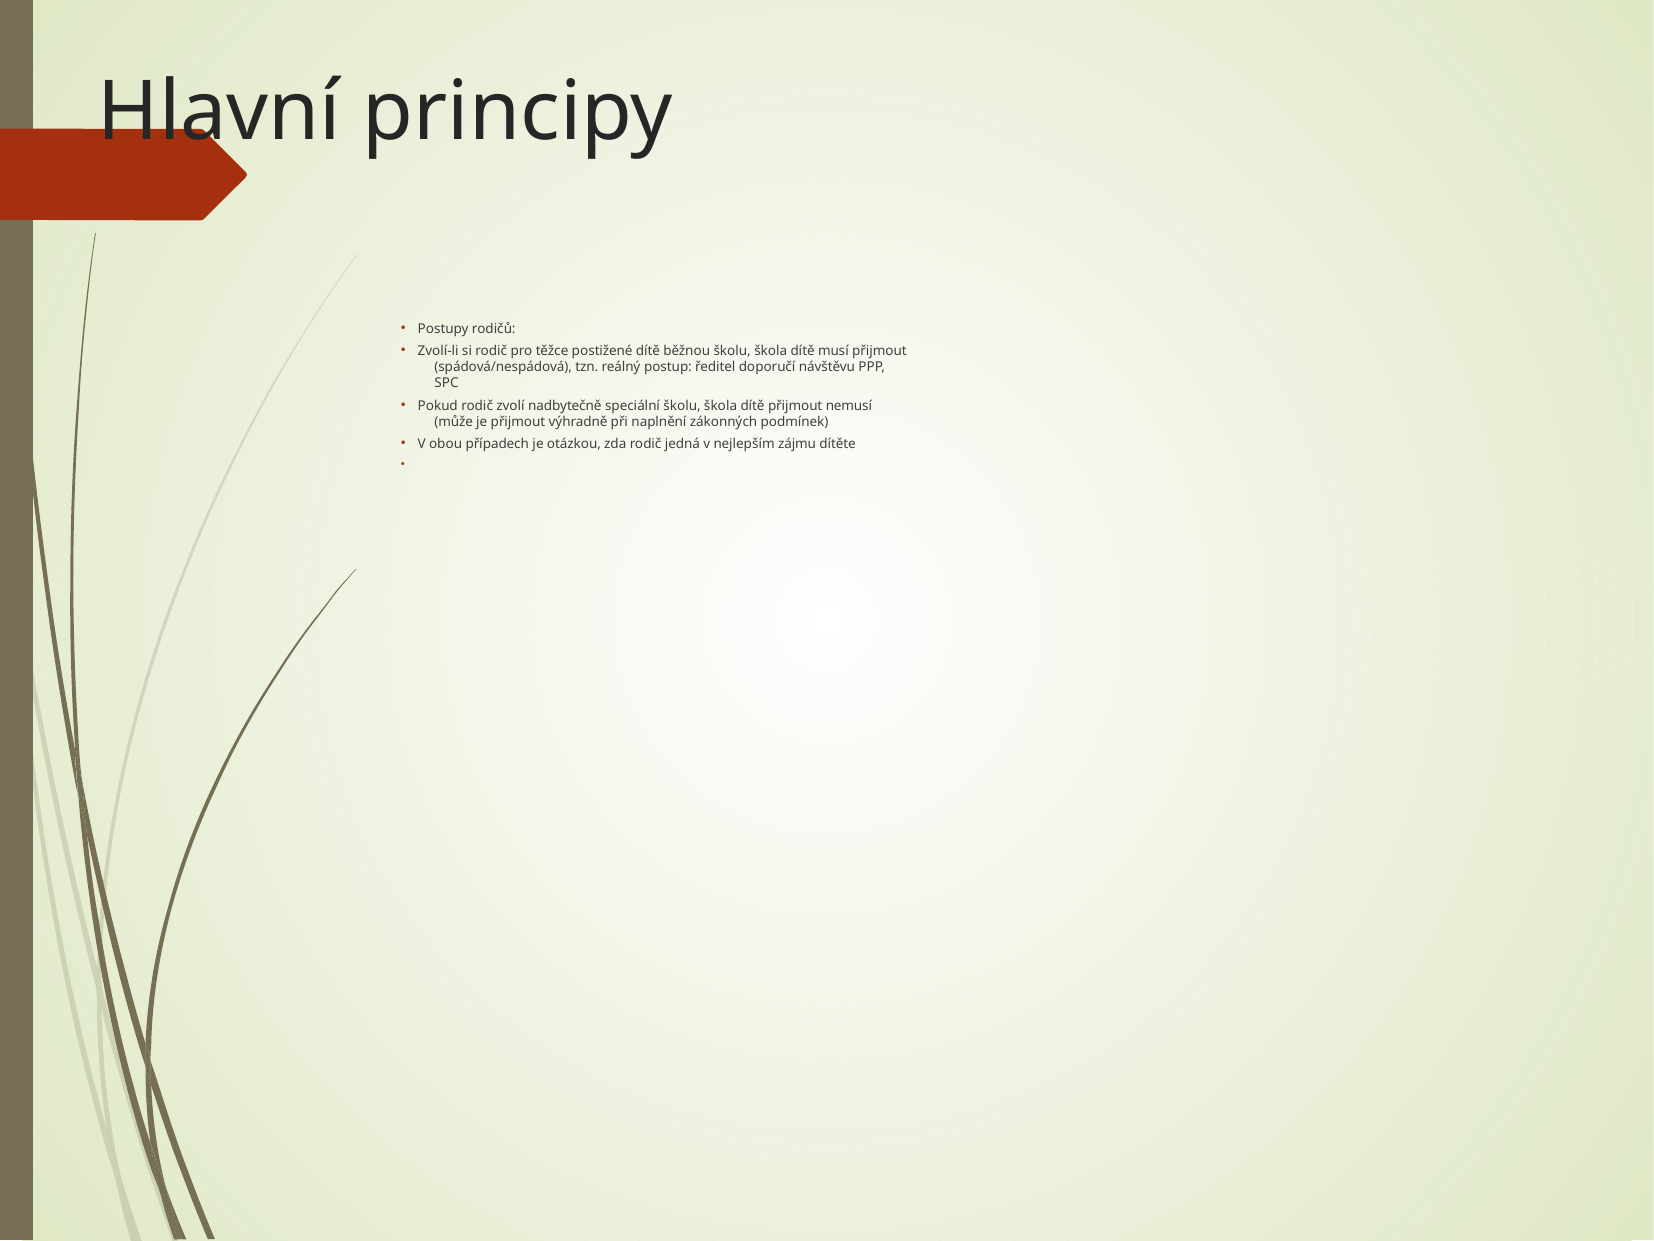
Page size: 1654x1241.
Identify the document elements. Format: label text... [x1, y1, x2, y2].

list Postupy rodičů: Zvolí-li si rodič pro těžce postižené dítě běžnou školu, škola dítě musí přijmout (spádová/nespádová), tzn. reálný postup: ředitel doporučí návštěvu PPP, SPC Pokud rodič zvolí nadbytečně speciální školu, škola dítě přijmout nemusí (může je přijmout výhradně při naplnění zákonných podmínek) V obou případech je otázkou, zda rodič jedná v nejlepším zájmu dítěte [0, 290, 1489, 1010]
title Hlavní principy [0, 49, 1489, 257]
